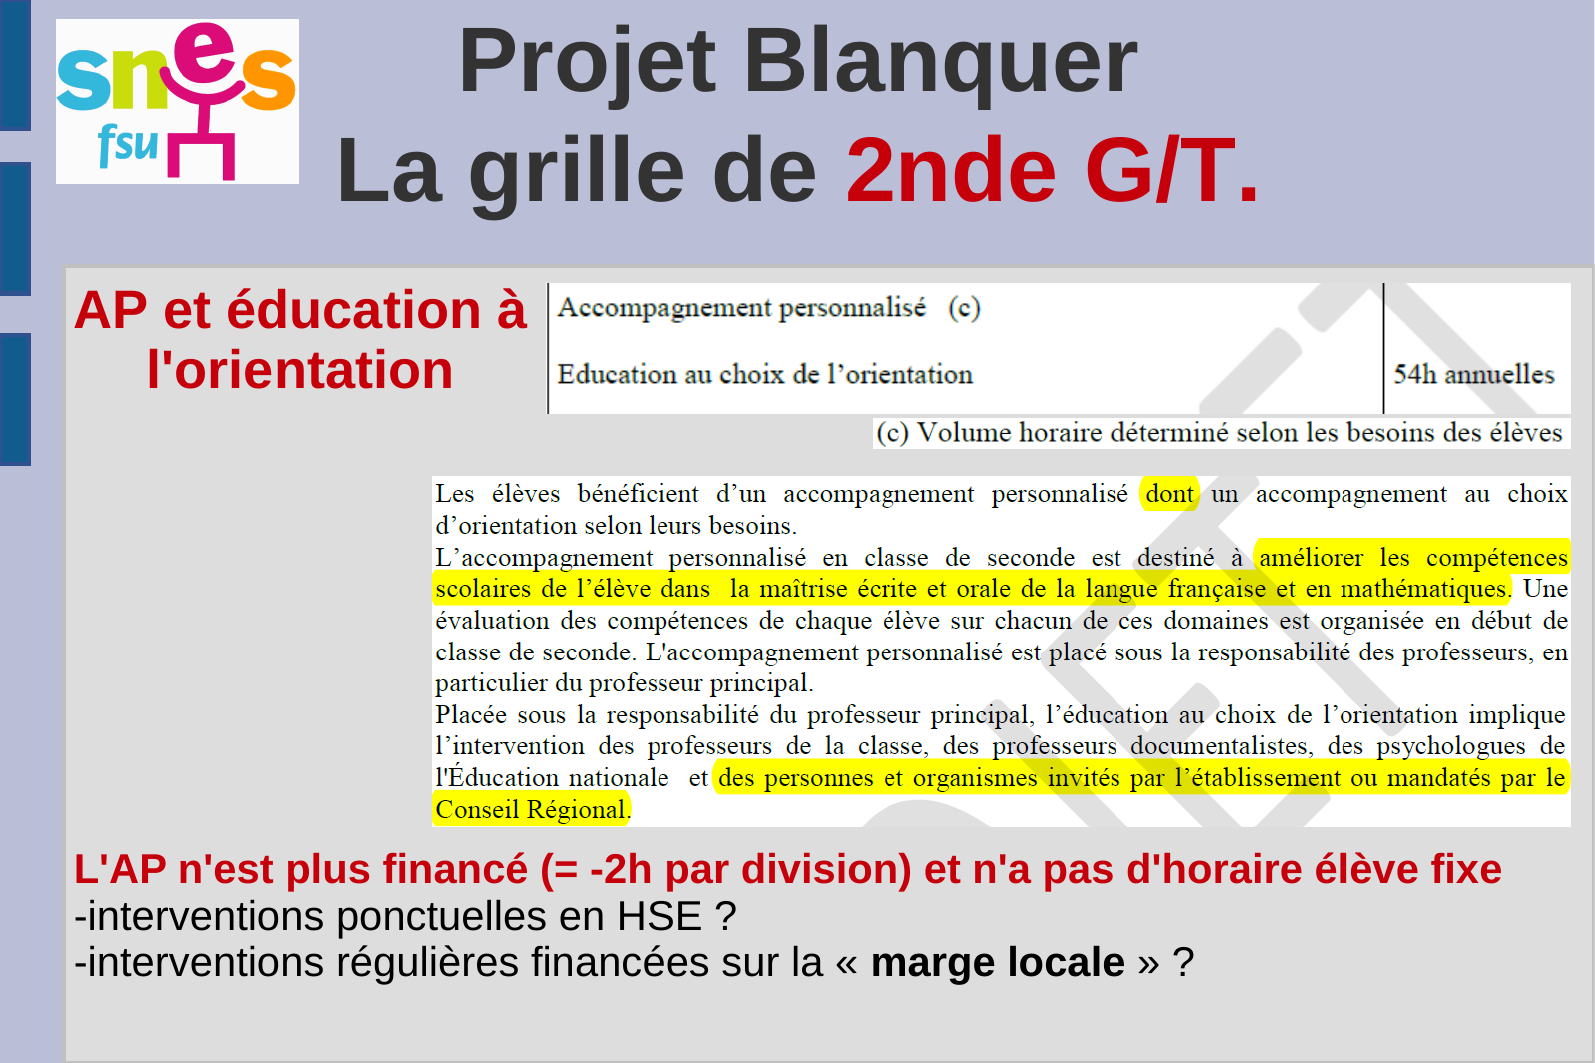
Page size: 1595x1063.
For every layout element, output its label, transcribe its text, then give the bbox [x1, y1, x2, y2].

picture [432, 476, 1571, 827]
text_box L'AP n'est plus financé (= -2h par division) et n'a pas d'horaire élève fixe -interventions ponctuelles en HSE ? -interventions régulières financées sur la « marge locale » ? [59, 838, 1560, 1043]
picture [546, 283, 1571, 414]
title Projet Blanquer La grille de 2nde G/T. [118, 0, 1480, 206]
text_box AP et éducation à l'orientation [11, 271, 591, 414]
picture [56, 19, 299, 184]
picture [873, 418, 1571, 449]
